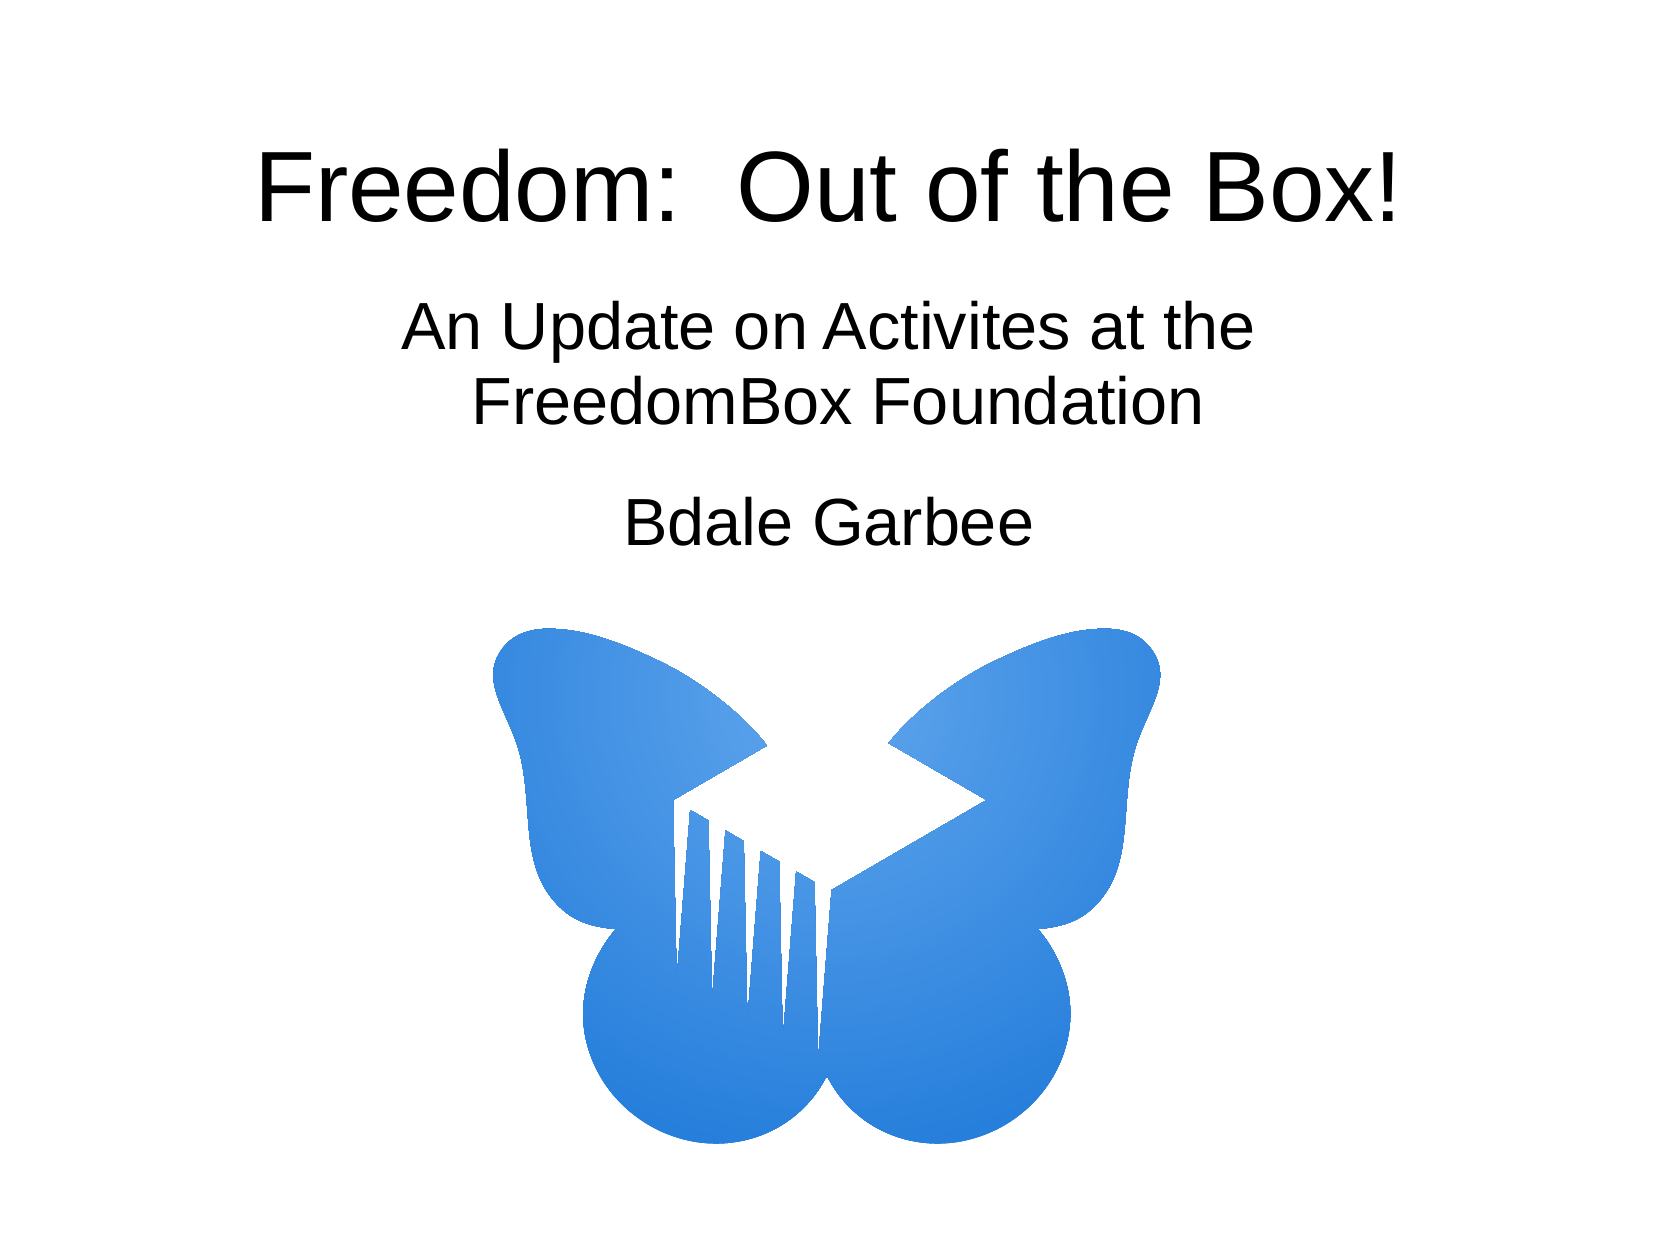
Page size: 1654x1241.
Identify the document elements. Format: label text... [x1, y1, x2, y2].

picture [325, 600, 1334, 1201]
subtitle Freedom: Out of the Box! An Update on Activites at the FreedomBox Foundation Bdale Garbee [120, 82, 1538, 683]
